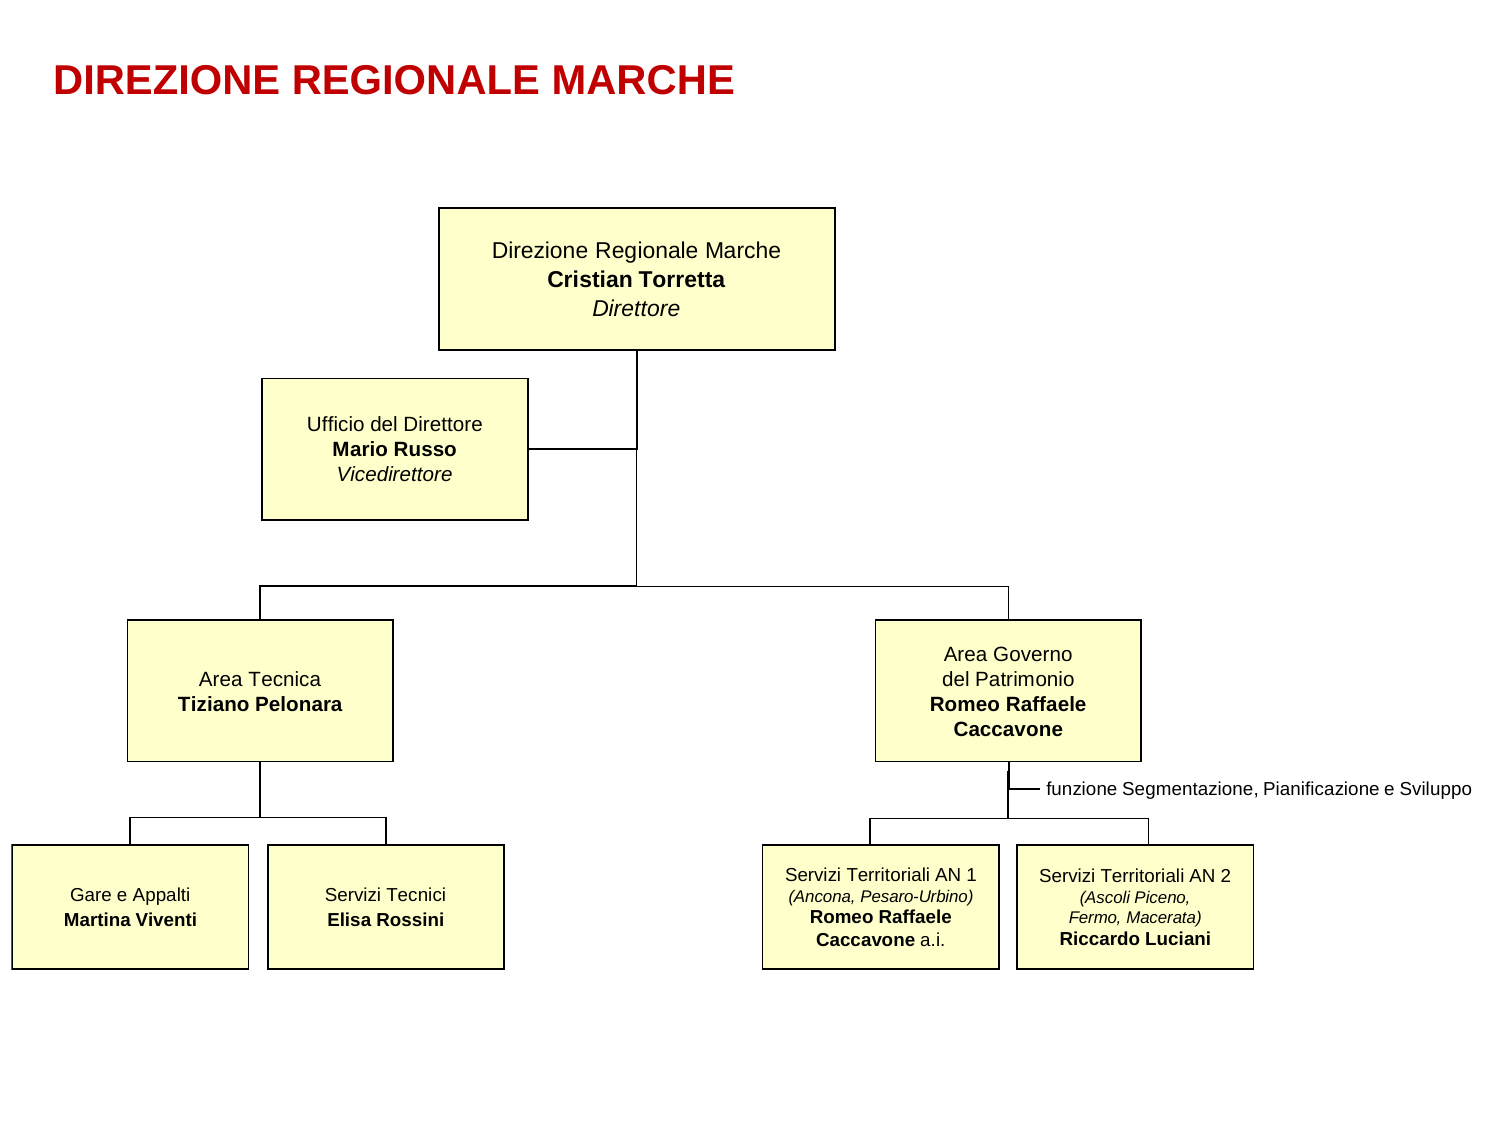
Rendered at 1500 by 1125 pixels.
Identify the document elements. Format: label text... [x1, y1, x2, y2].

picture [11, 206, 1489, 970]
text_box DIREZIONE REGIONALE MARCHE [38, 45, 1500, 128]
